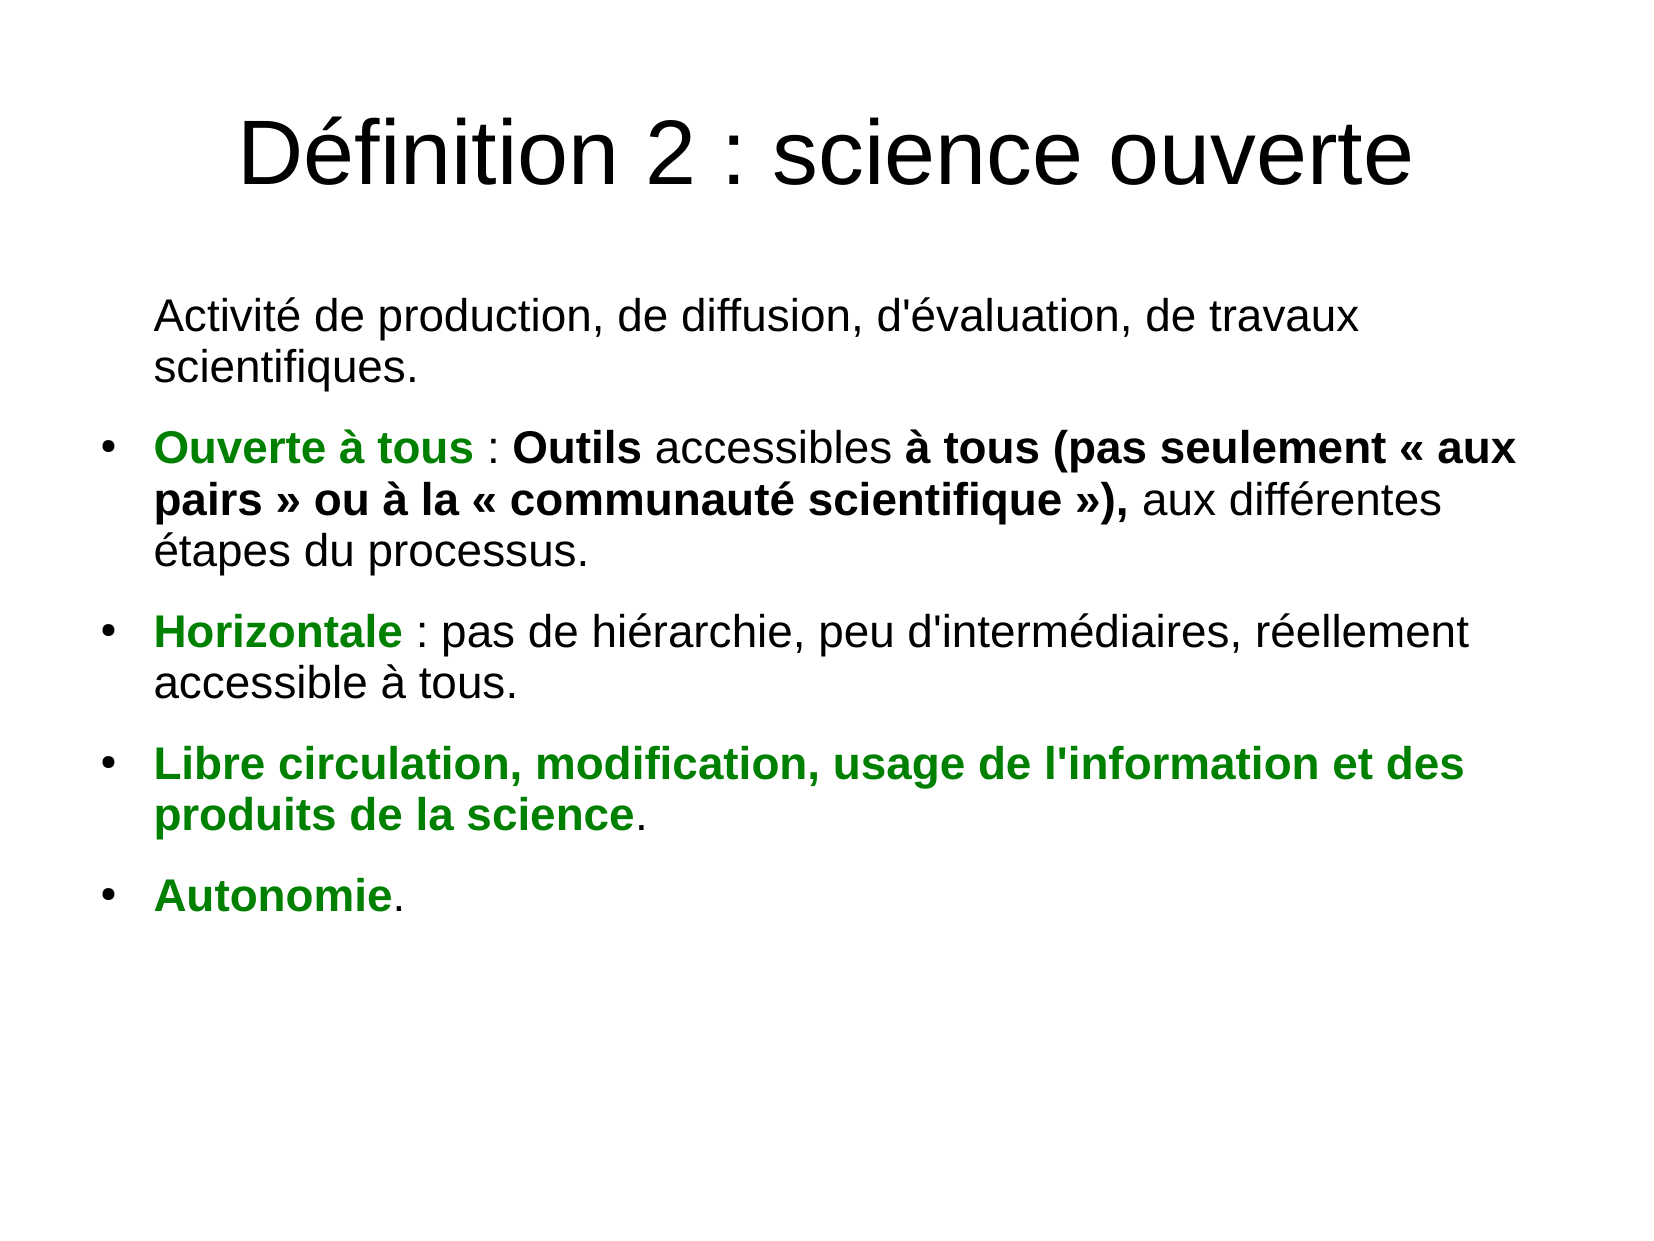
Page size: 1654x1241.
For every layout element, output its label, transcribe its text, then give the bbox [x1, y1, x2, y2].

title Définition 2 : science ouverte [82, 49, 1571, 257]
list Activité de production, de diffusion, d'évaluation, de travaux scientifiques. Ouverte à tous : Outils accessibles à tous (pas seulement « aux pairs » ou à la « communauté scientifique »), aux différentes étapes du processus. Horizontale : pas de hiérarchie, peu d'intermédiaires, réellement accessible à tous. Libre circulation, modification, usage de l'information et des produits de la science. Autonomie. [82, 290, 1538, 1010]
